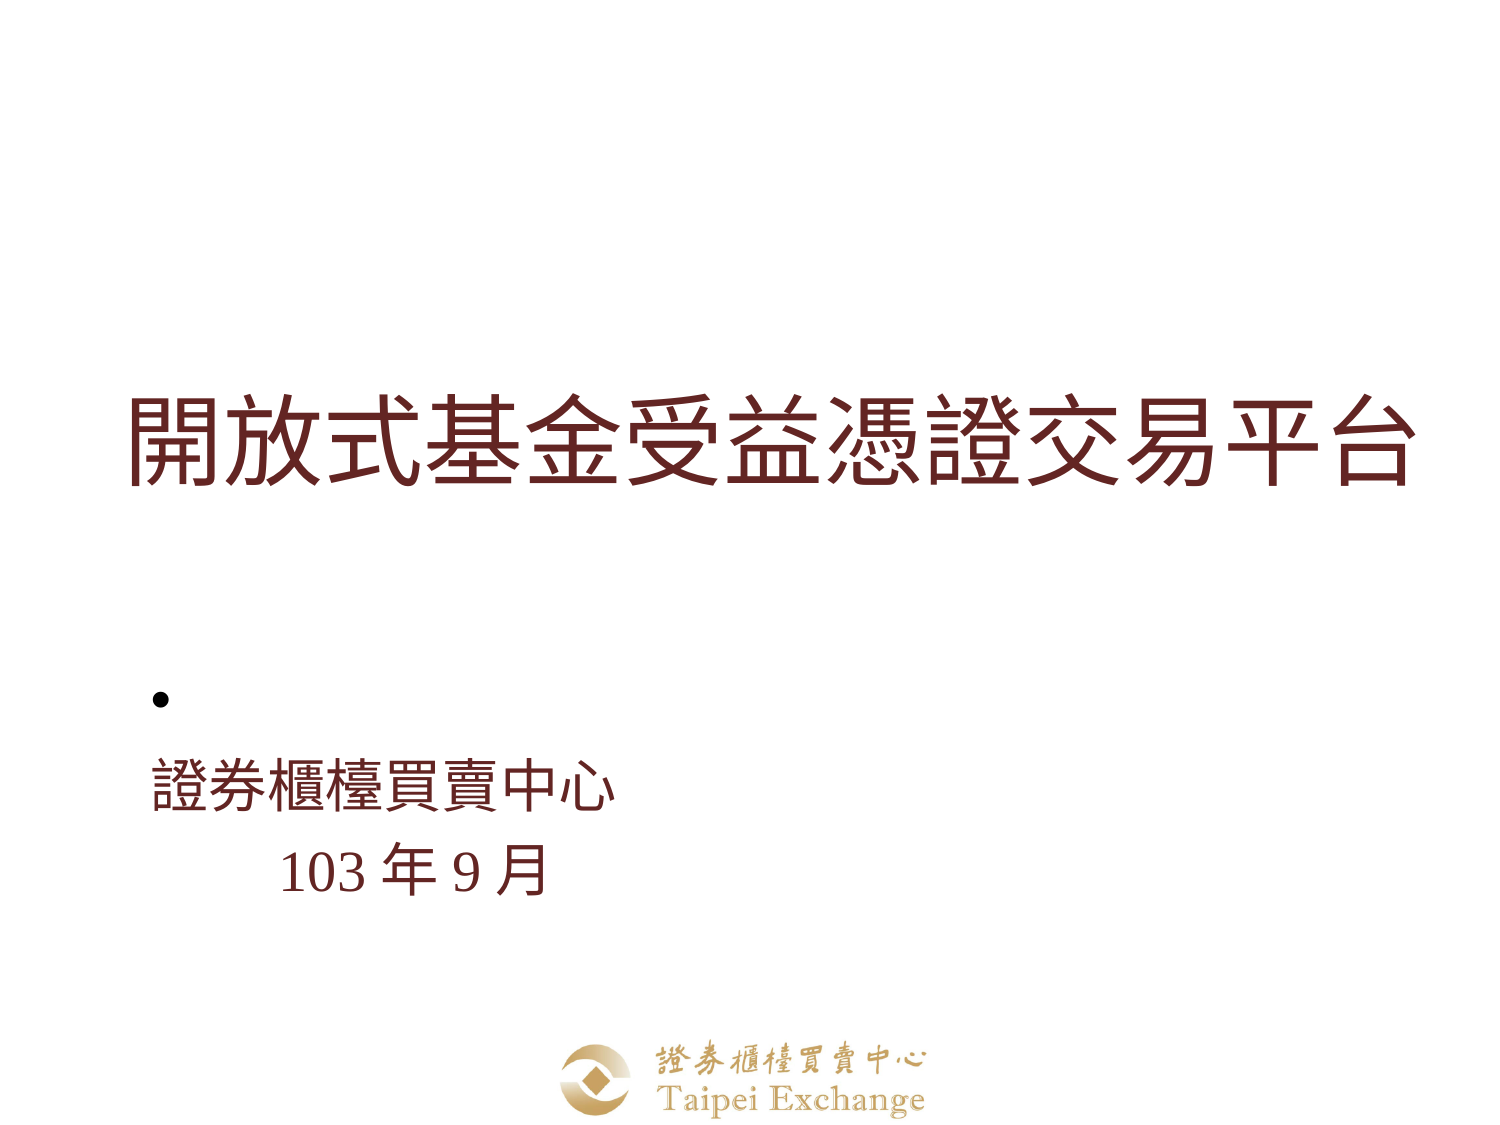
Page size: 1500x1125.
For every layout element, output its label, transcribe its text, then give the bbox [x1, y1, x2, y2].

subtitle 證券櫃檯買賣中心 103年9月 [135, 657, 1351, 945]
title 開放式基金受益憑證交易平台 [76, 243, 1471, 575]
